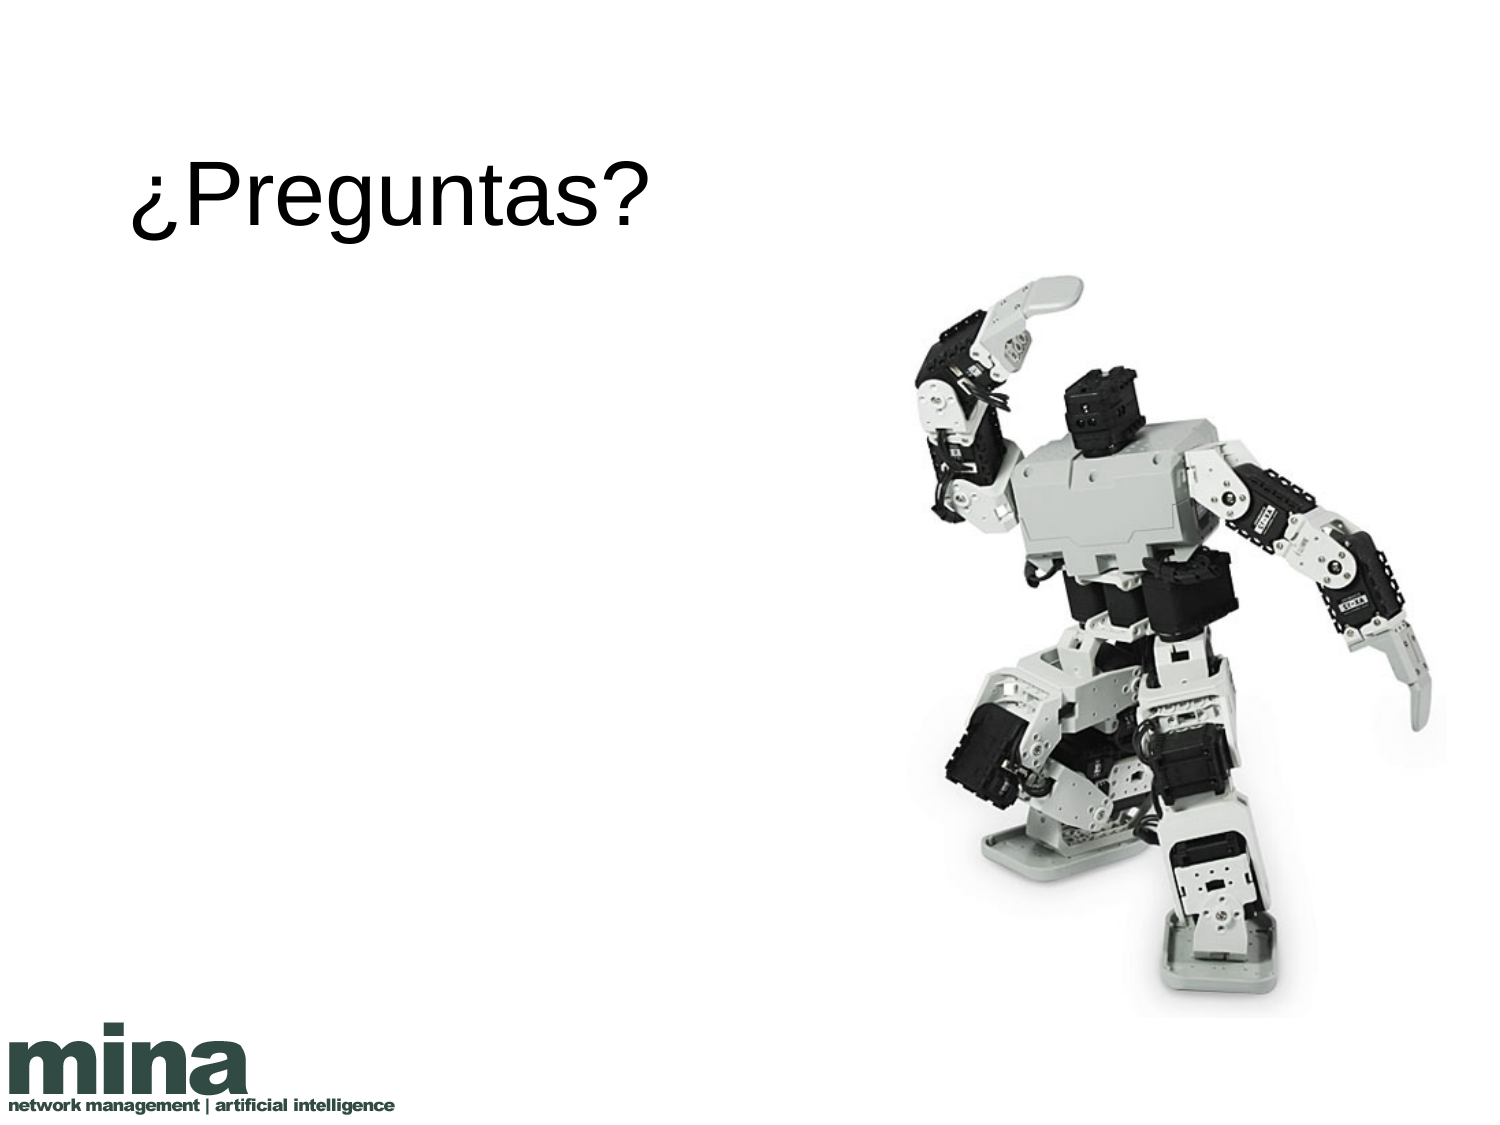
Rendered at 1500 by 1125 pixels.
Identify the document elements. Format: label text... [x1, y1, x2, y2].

title ¿Preguntas? [112, 99, 1388, 288]
picture [0, 1016, 402, 1119]
picture [900, 262, 1447, 1019]
